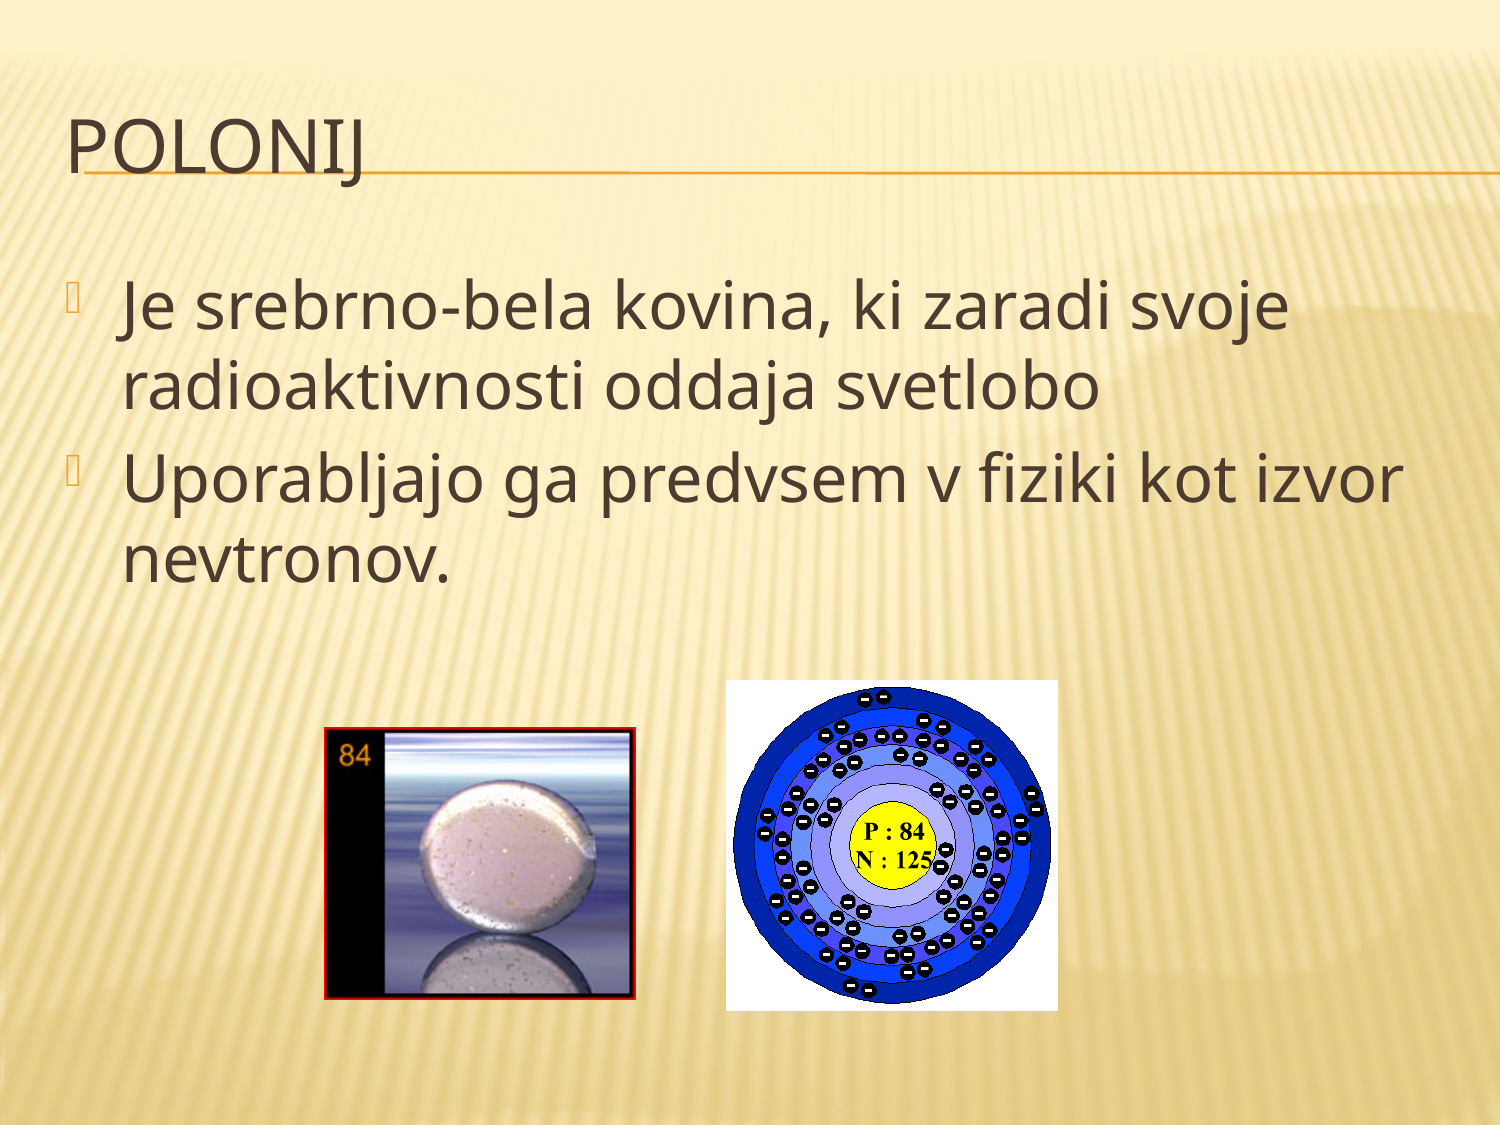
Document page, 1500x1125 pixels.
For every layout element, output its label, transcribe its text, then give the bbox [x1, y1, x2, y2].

picture [0, 0, 1500, 1125]
list Je srebrno-bela kovina, ki zaradi svoje radioaktivnosti oddaja svetlobo Uporabljajo ga predvsem v fiziki kot izvor nevtronov. [50, 254, 1475, 998]
title POLONIJ [50, 75, 1475, 213]
